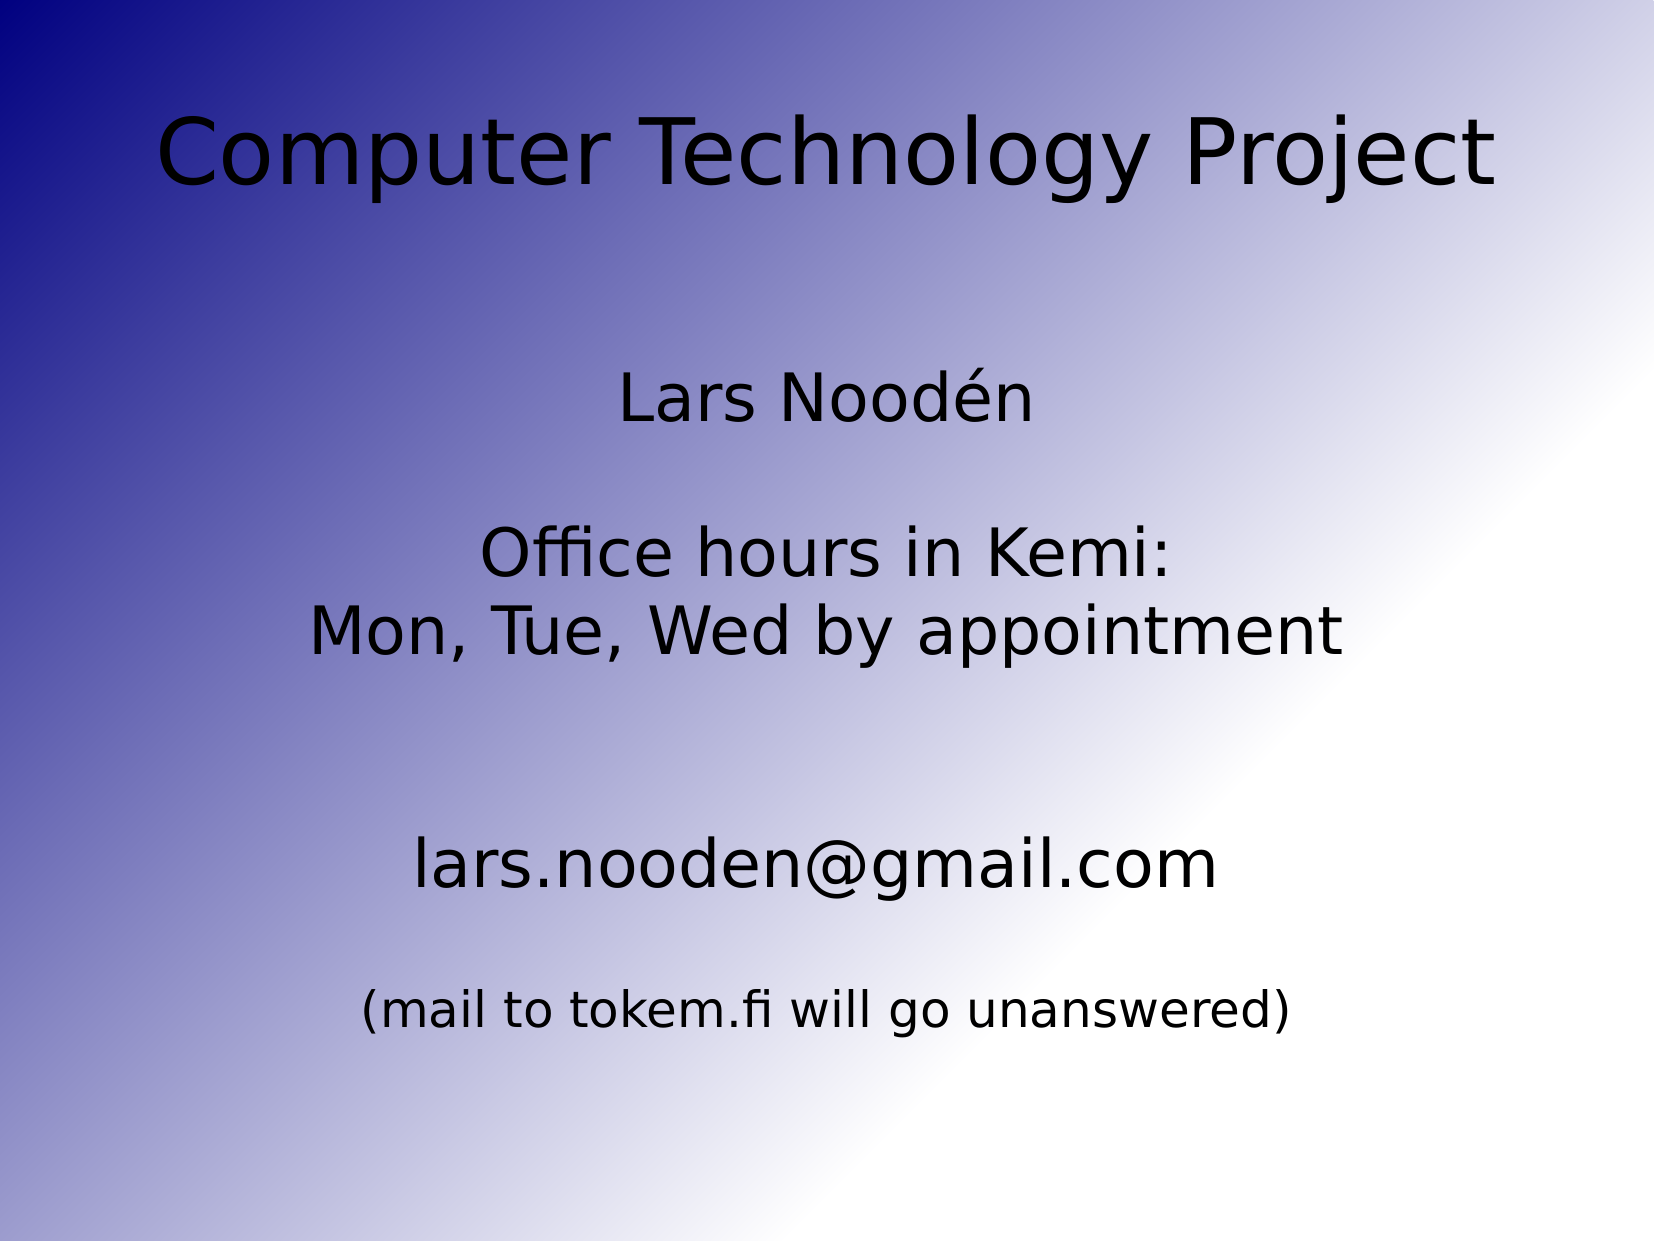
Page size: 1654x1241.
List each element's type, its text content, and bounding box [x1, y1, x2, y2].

title Computer Technology Project [82, 49, 1571, 257]
subtitle Lars Noodén Office hours in Kemi: Mon, Tue, Wed by appointment lars.nooden@gmail.com (mail to tokem.fi will go unanswered) [82, 297, 1571, 1102]
